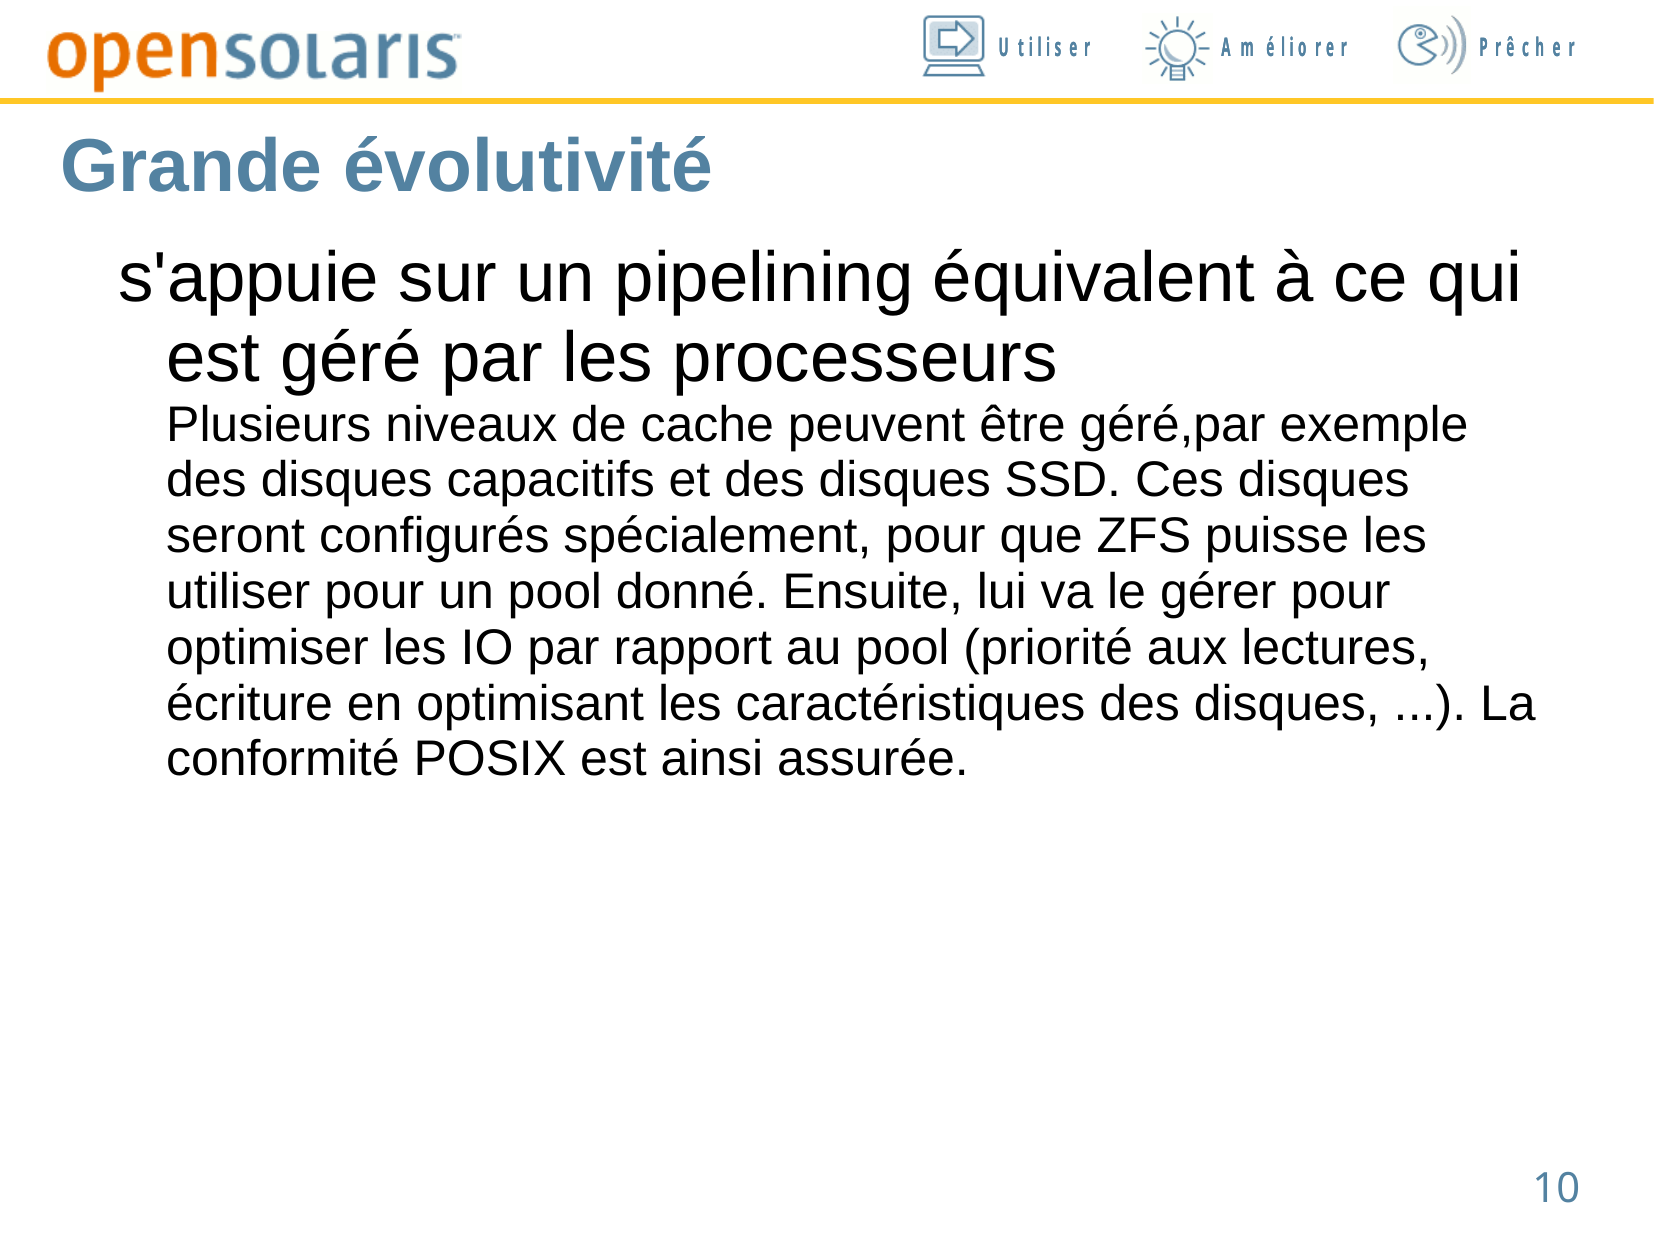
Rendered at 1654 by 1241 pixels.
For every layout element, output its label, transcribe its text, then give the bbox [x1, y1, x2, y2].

picture [46, 31, 462, 94]
title Grande évolutivité [60, 120, 1534, 211]
list s'appuie sur un pipelining équivalent à ce qui est géré par les processeurs Plusieurs niveaux de cache peuvent être géré,par exemple des disques capacitifs et des disques SSD. Ces disques seront configurés spécialement, pour que ZFS puisse les utiliser pour un pool donné. Ensuite, lui va le gérer pour optimiser les IO par rapport au pool (priorité aux lectures, écriture en optimisant les caractéristiques des disques, ...). La conformité POSIX est ainsi assurée. [98, 237, 1556, 1151]
